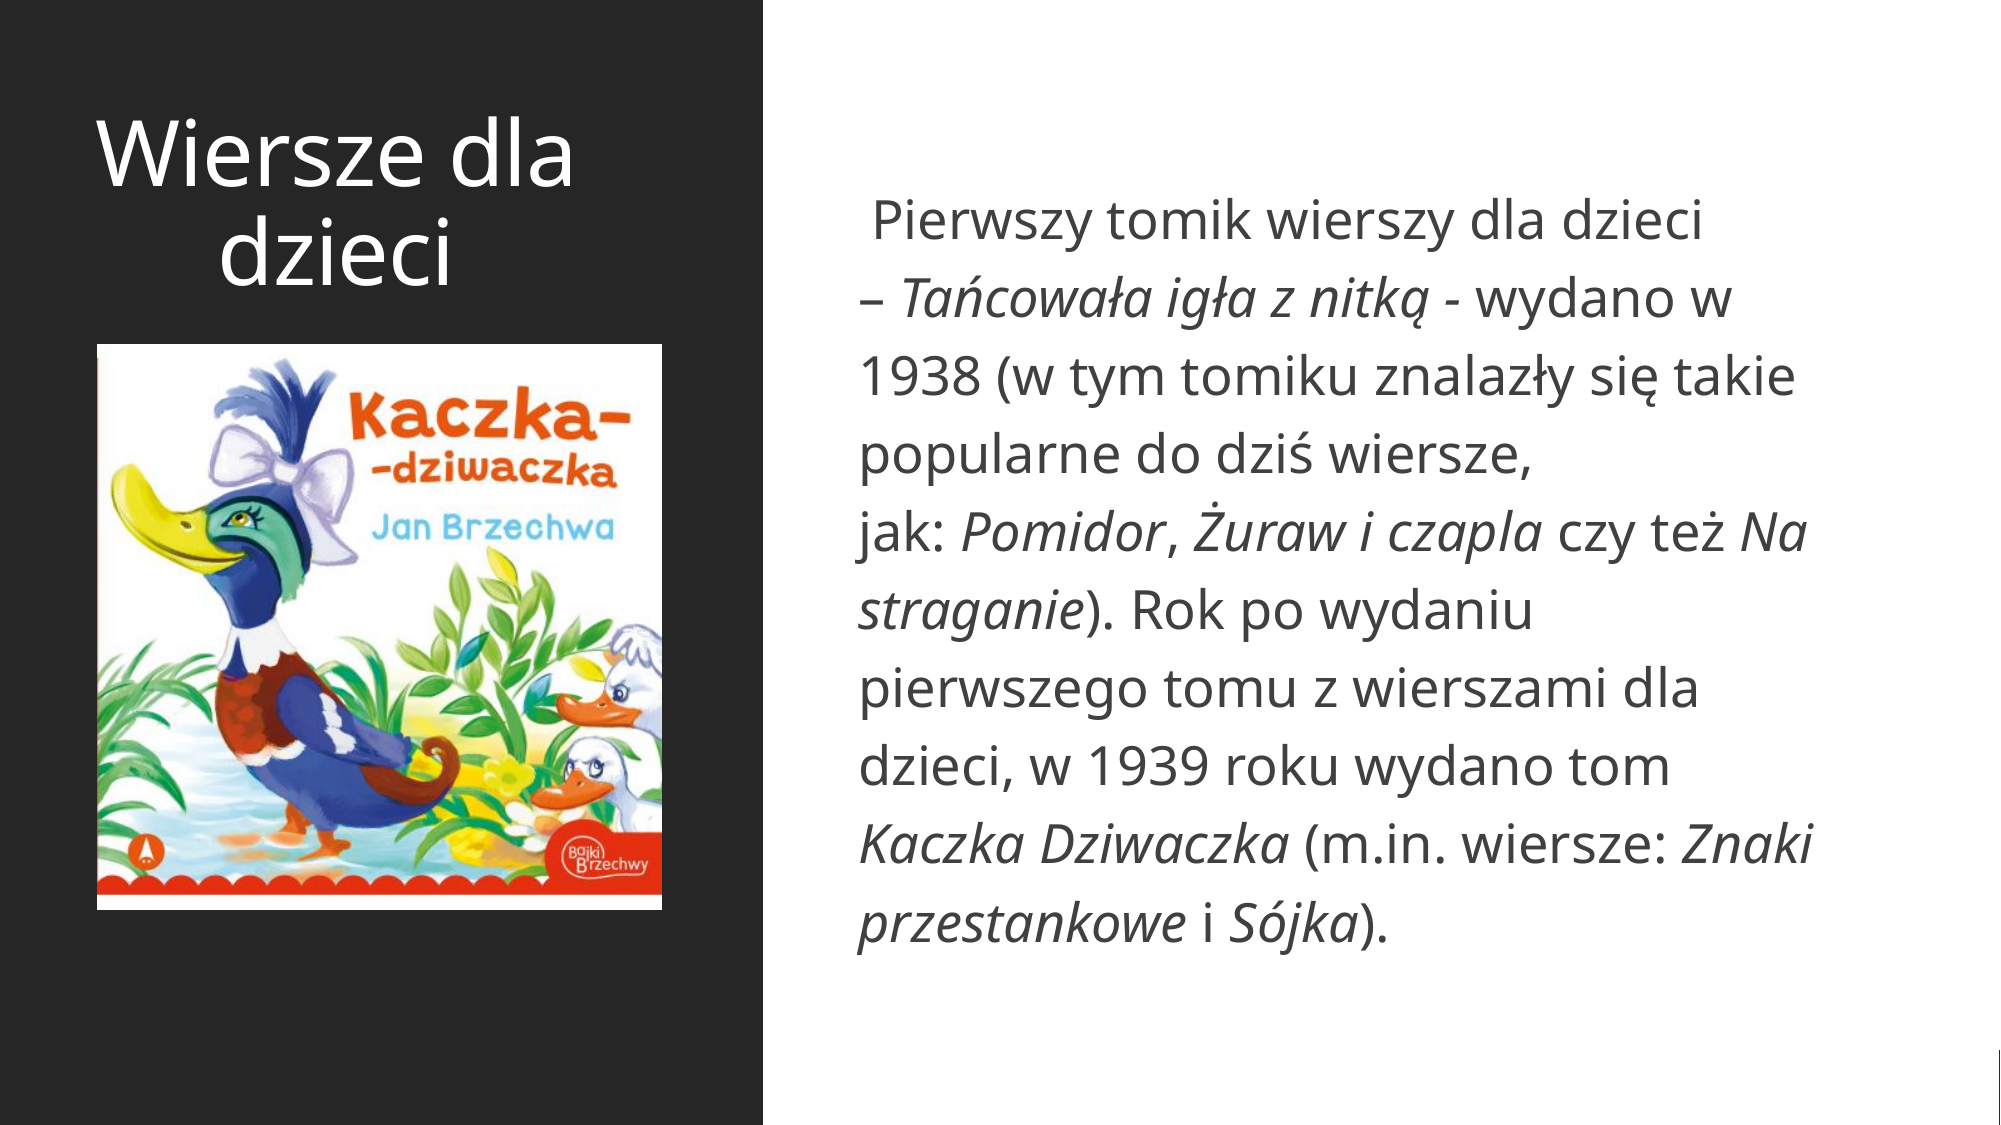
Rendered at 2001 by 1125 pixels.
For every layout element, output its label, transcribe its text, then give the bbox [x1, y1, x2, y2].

picture [97, 344, 662, 910]
text_box [0, 0, 1999, 1125]
title Wiersze dla dzieci [80, 99, 679, 423]
list Pierwszy tomik wierszy dla dzieci – Tańcowała igła z nitką - wydano w 1938 (w tym tomiku znalazły się takie popularne do dziś wiersze, jak: Pomidor, Żuraw i czapla czy też Na straganie). Rok po wydaniu pierwszego tomu z wierszami dla dzieci, w 1939 roku wydano tom Kaczka Dziwaczka (m.in. wiersze: Znaki przestankowe i Sójka). [858, 99, 1831, 1026]
